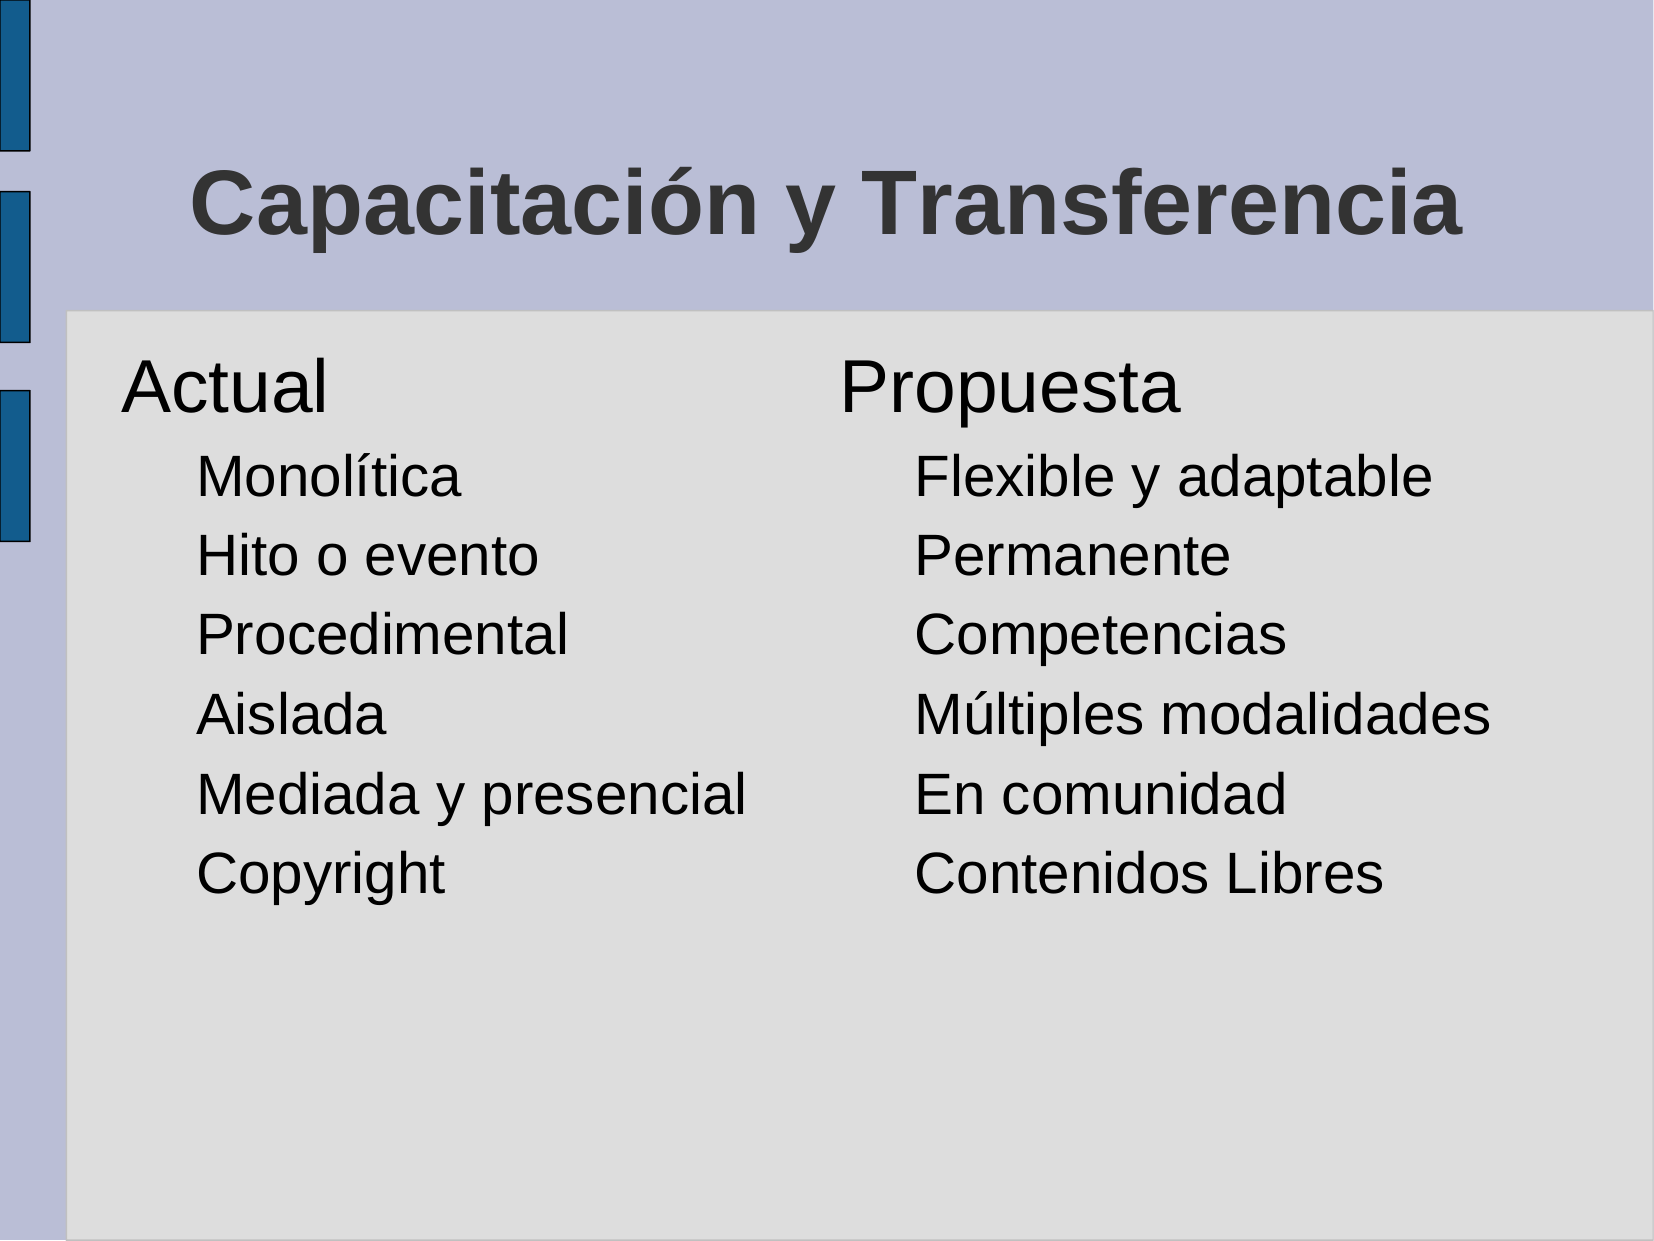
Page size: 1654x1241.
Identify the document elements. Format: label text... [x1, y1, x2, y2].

list Actual Monolítica Hito o evento Procedimental Aislada Mediada y presencial Copyright [121, 344, 815, 1126]
list Propuesta Flexible y adaptable Permanente Competencias Múltiples modalidades En comunidad Contenidos Libres [839, 344, 1534, 1126]
title Capacitación y Transferencia [121, 102, 1534, 310]
